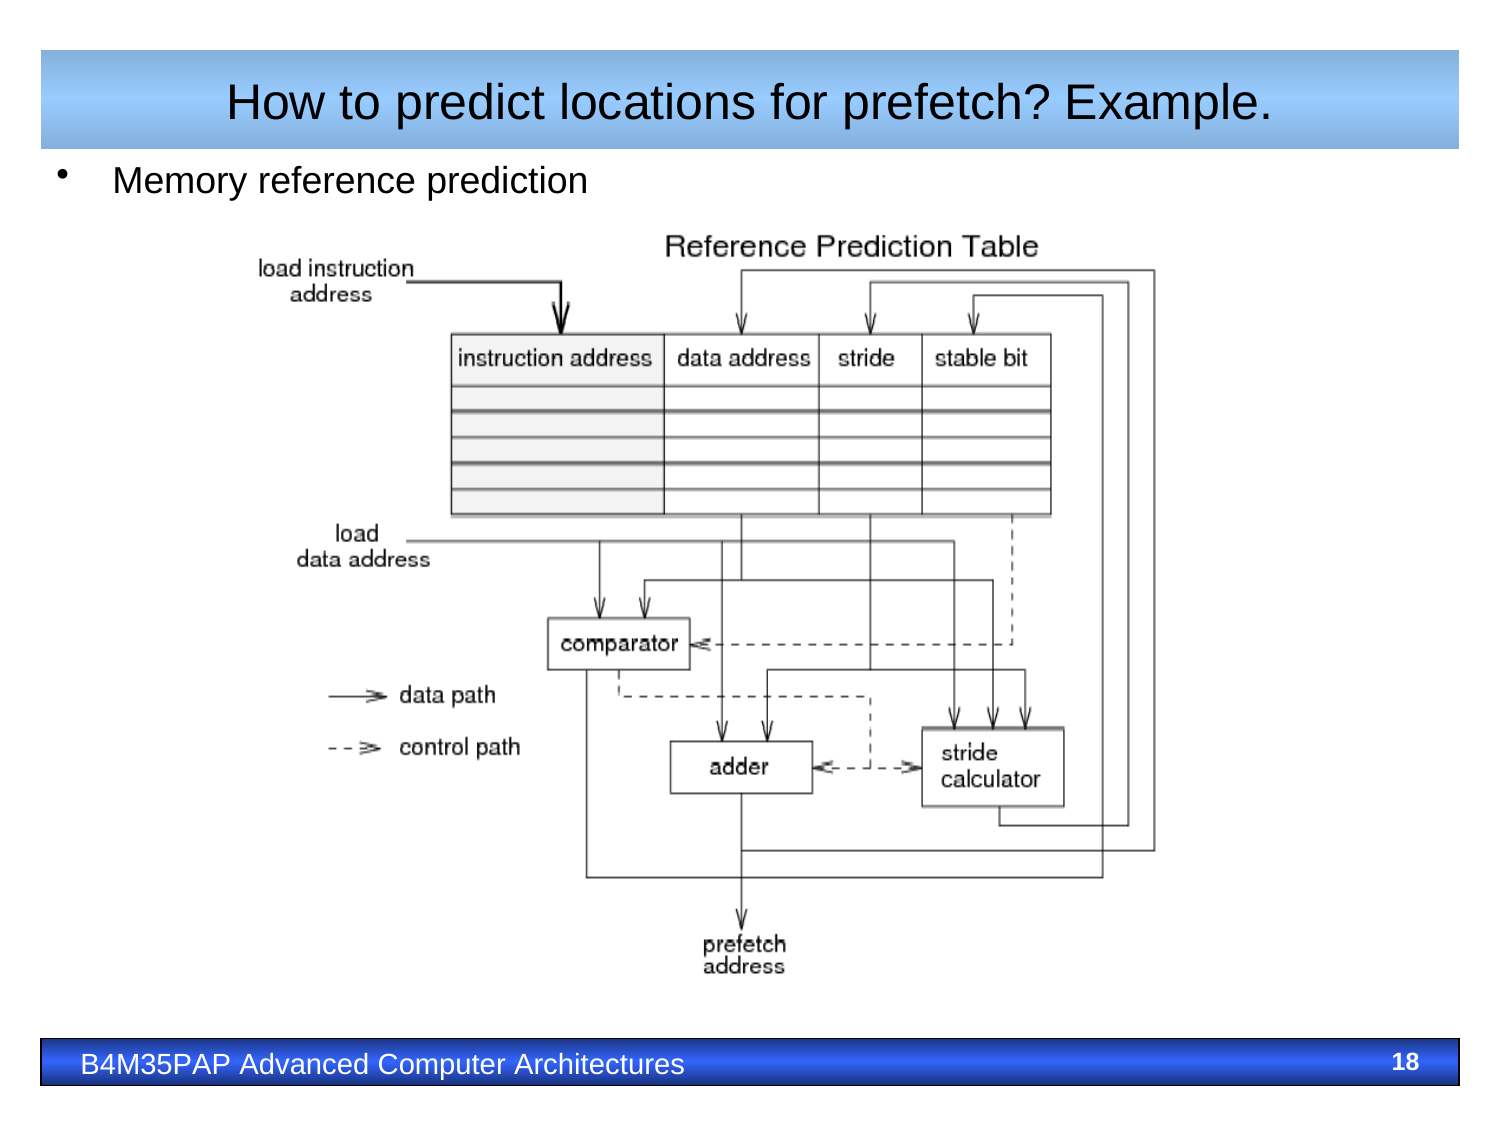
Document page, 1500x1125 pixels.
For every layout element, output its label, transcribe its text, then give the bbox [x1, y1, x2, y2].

title How to predict locations for prefetch? Example. [41, 50, 1459, 149]
text_box Memory reference prediction [41, 148, 637, 298]
picture [249, 198, 1171, 1024]
